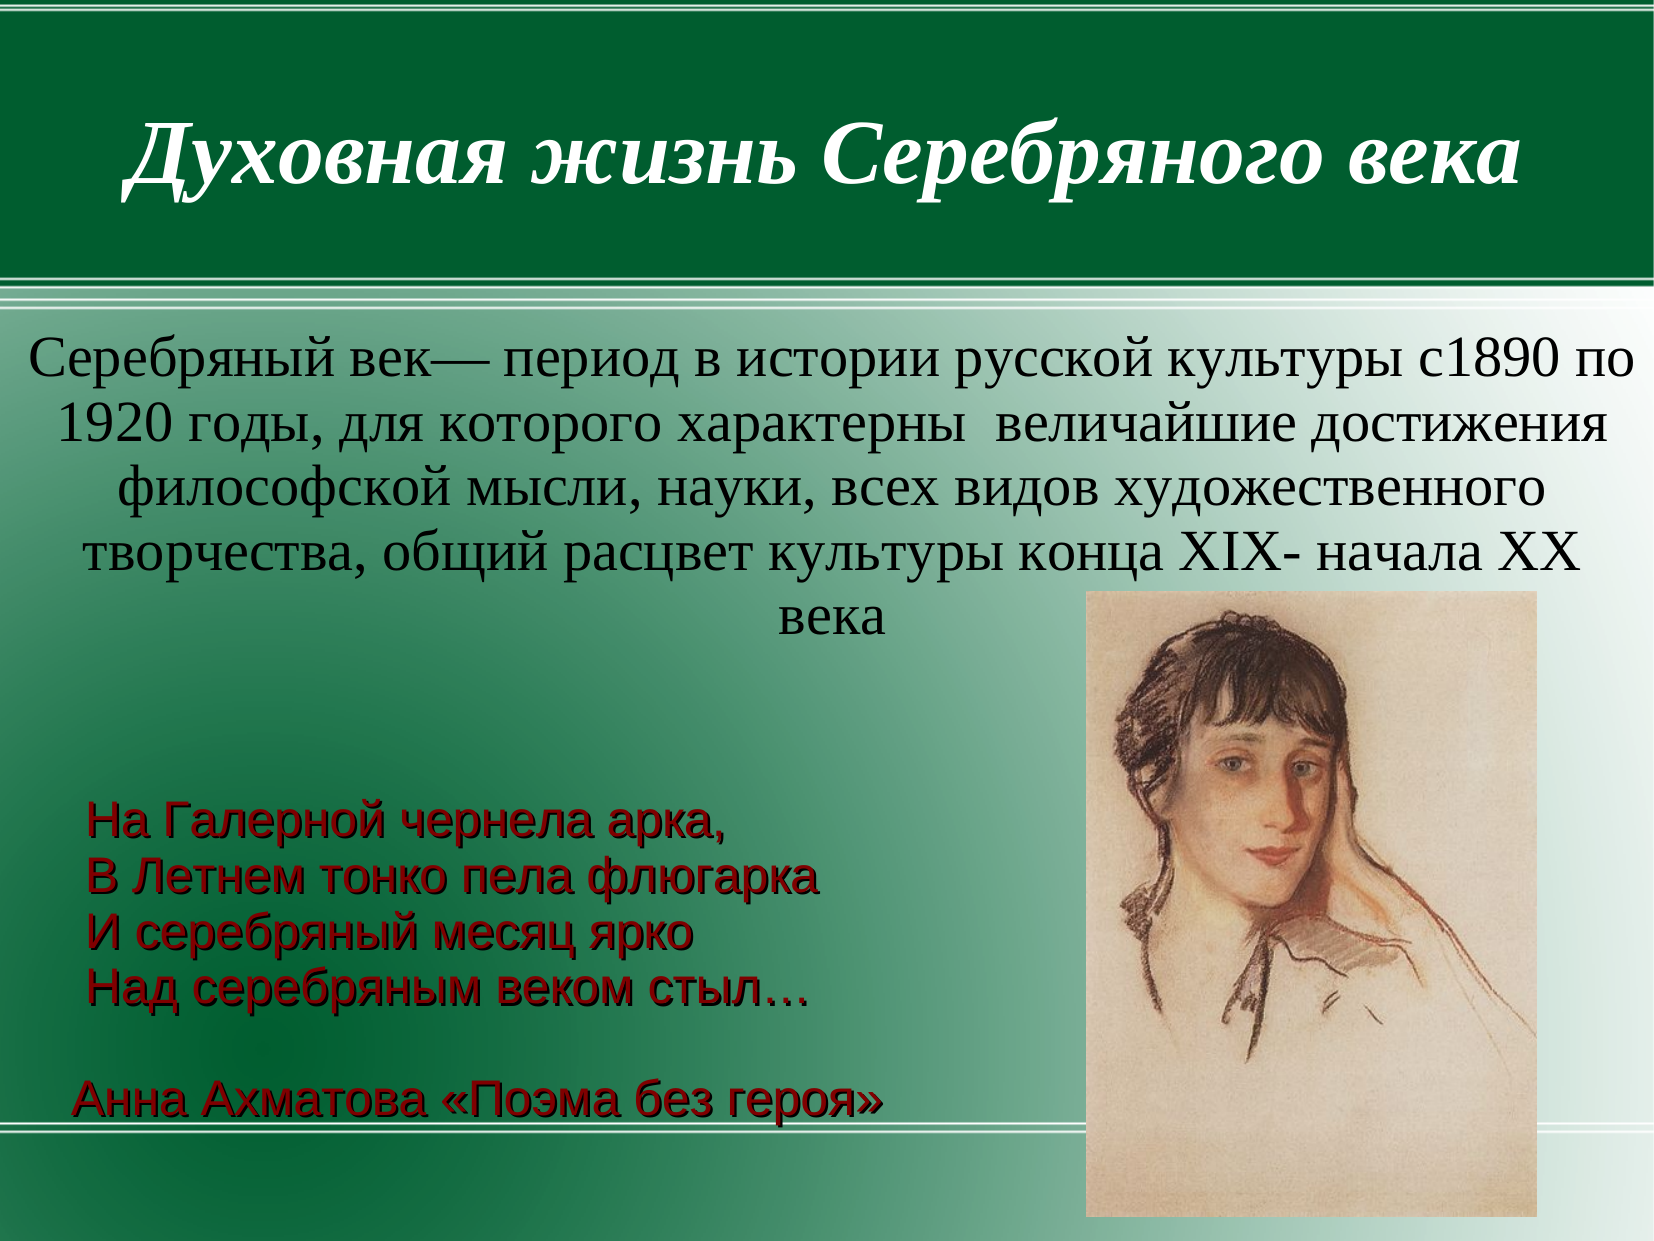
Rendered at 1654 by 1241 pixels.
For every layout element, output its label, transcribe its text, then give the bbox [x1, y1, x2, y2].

picture [0, 0, 1654, 1241]
text_box На Галерной чернела арка, В Летнем тонко пела флюгарка И серебряный месяц ярко Над серебряным веком стыл… Анна Ахматова «Поэма без героя» [70, 791, 1086, 1185]
text_box Серебряный век— период в истории русской культуры с1890 по 1920 годы, для которого характерны величайшие достижения философской мысли, науки, всех видов художественного творчества, общий расцвет культуры конца XIX- начала XX века [23, 259, 1642, 1170]
title Духовная жизнь Серебряного века [82, 49, 1571, 257]
